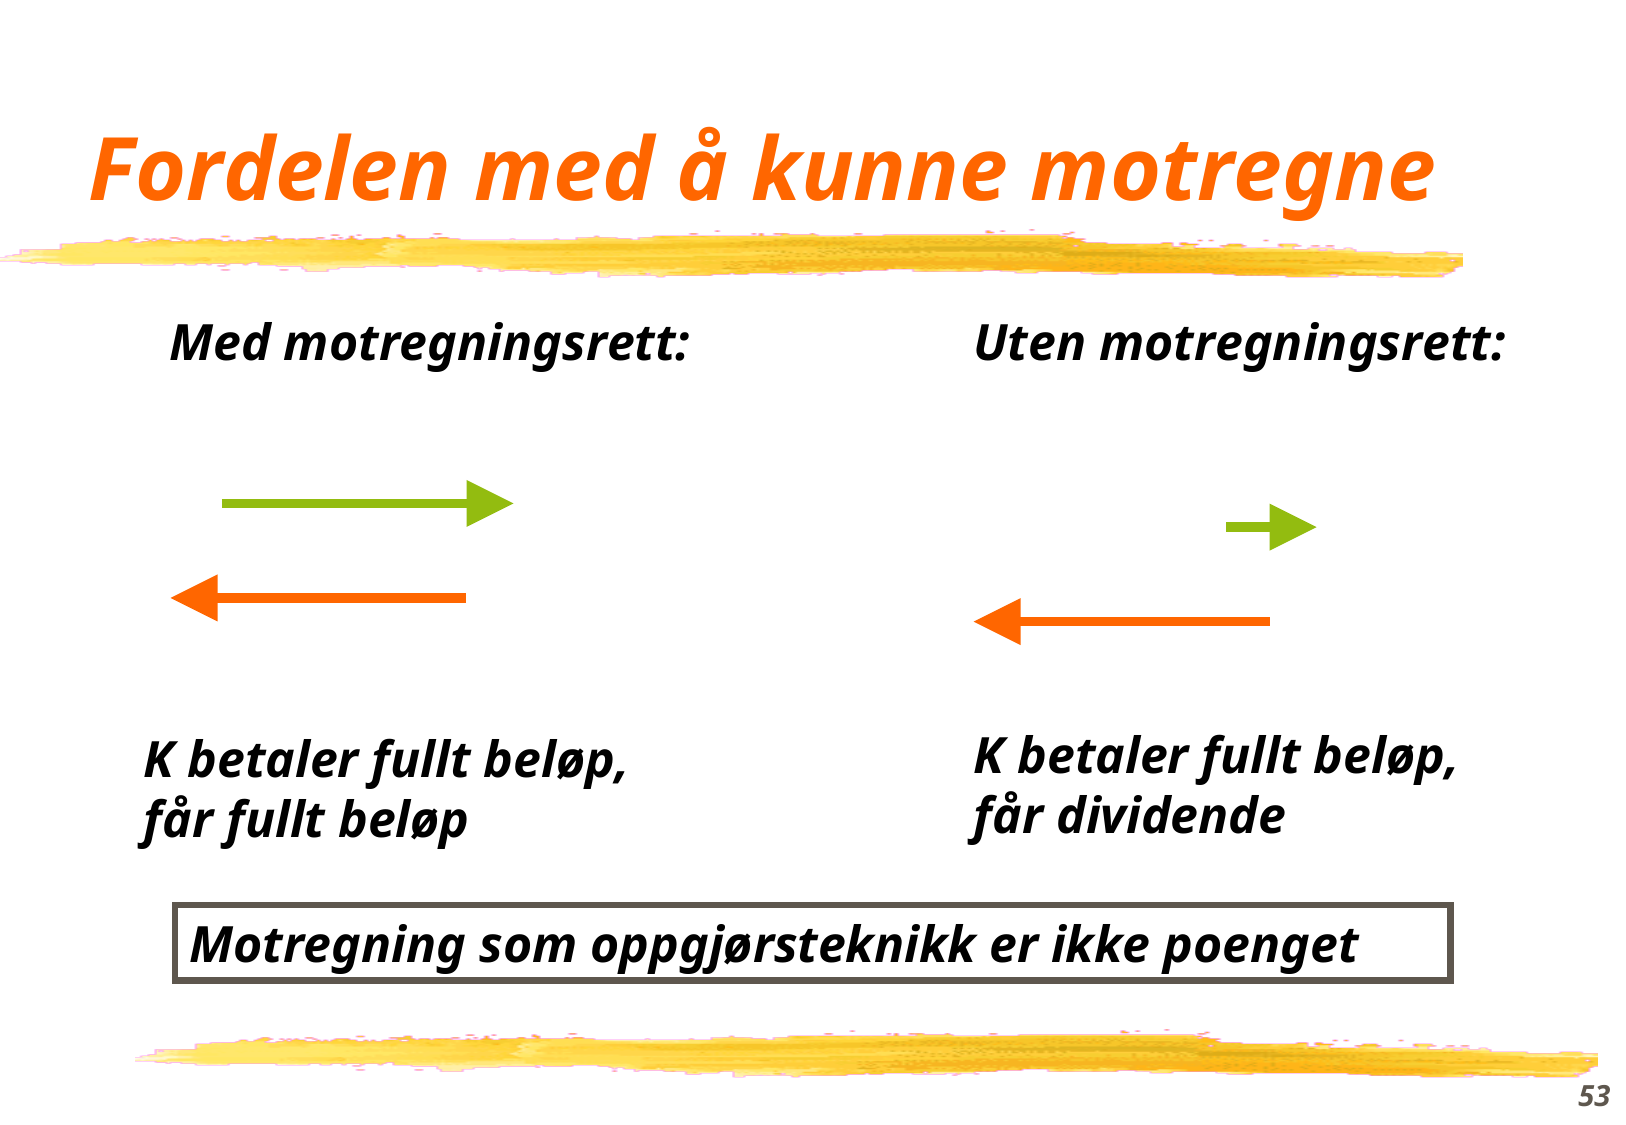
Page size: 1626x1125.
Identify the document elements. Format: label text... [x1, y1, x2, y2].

title Fordelen med å kunne motregne [72, 37, 1454, 225]
text_box K betaler fullt beløp, får dividende [959, 716, 1475, 852]
picture [135, 1024, 1598, 1088]
picture [0, 224, 1463, 288]
text_box <number> [1516, 1050, 1626, 1125]
text_box K betaler fullt beløp, får fullt beløp [129, 720, 645, 856]
text_box Uten motregningsrett: [958, 302, 1521, 379]
text_box Motregning som oppgjørsteknikk er ikke poenget [174, 904, 1451, 981]
list [0, 309, 1454, 1001]
text_box Med motregningsrett: [154, 302, 706, 379]
